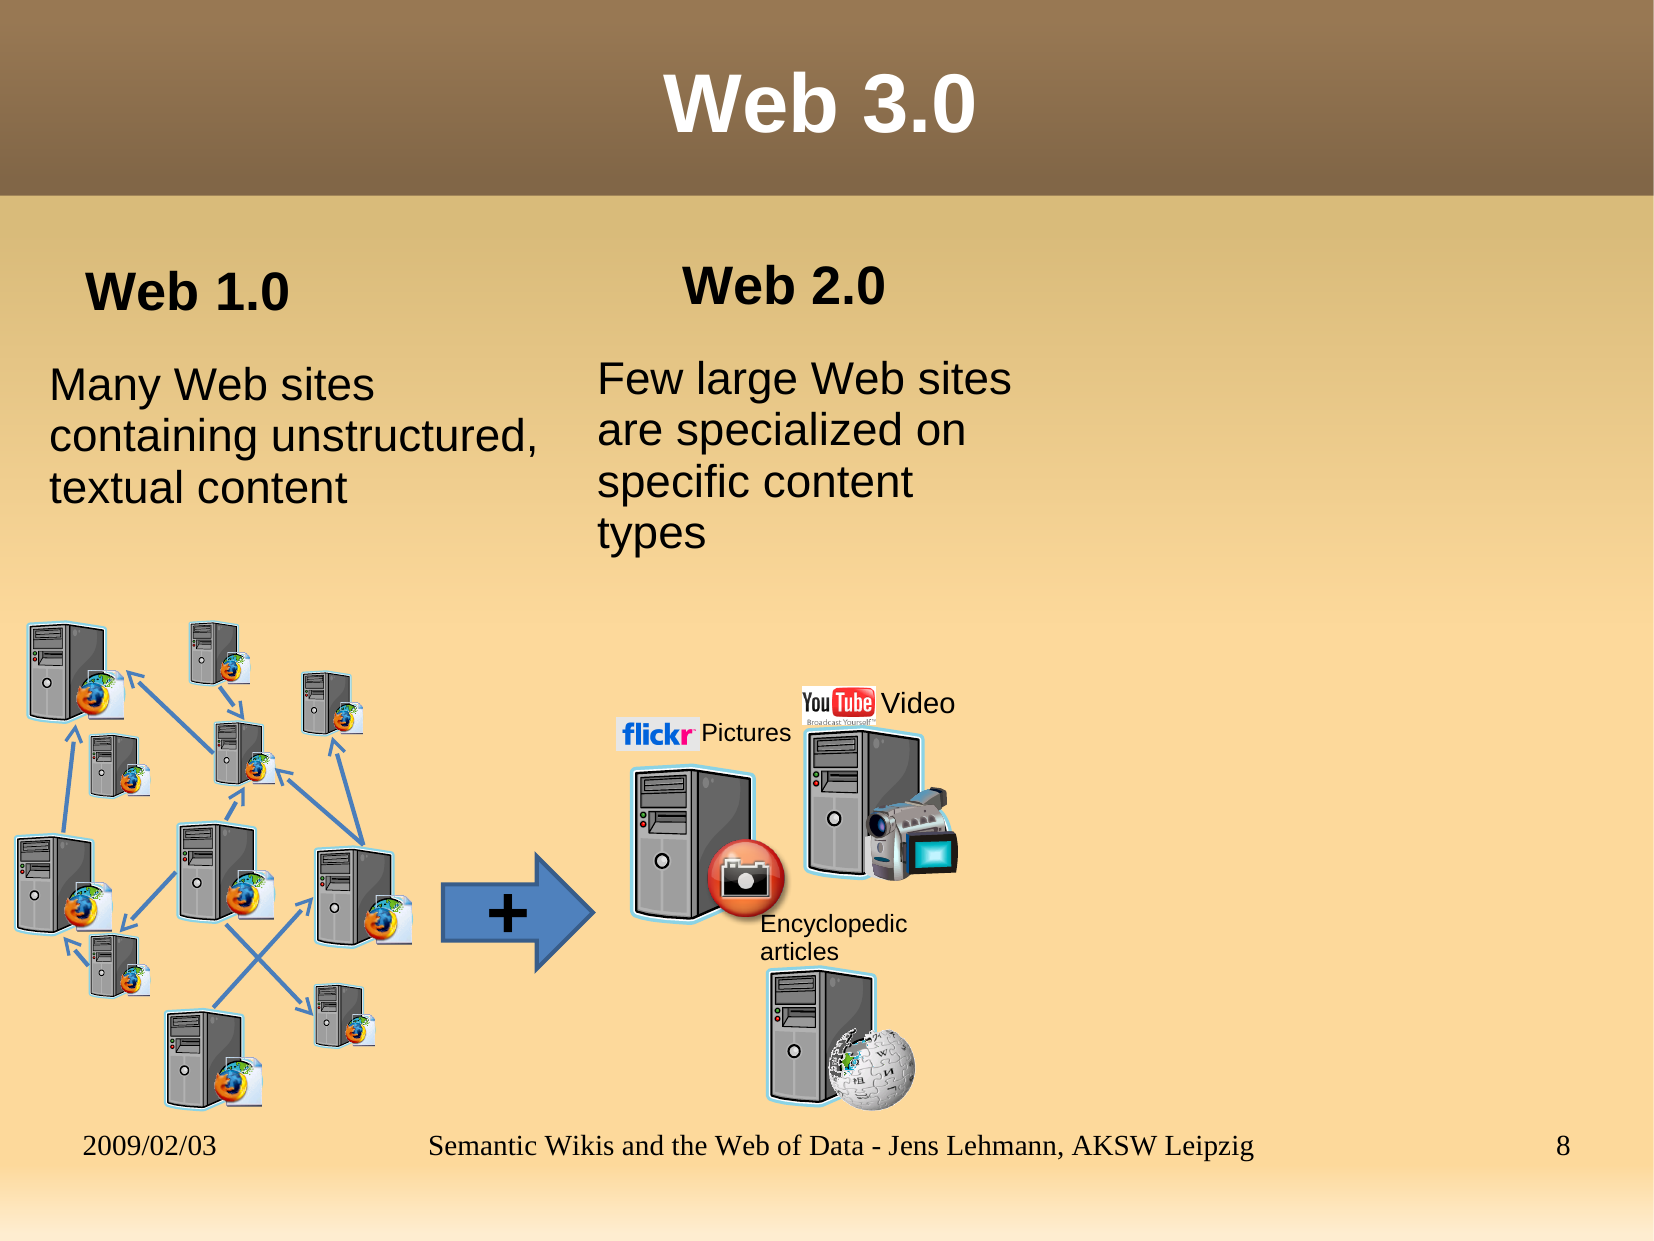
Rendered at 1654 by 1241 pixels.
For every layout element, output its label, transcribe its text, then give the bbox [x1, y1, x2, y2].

text_box Pictures [686, 711, 807, 755]
text_box + [472, 863, 546, 963]
text_box Web 2.0 [667, 248, 903, 324]
text_box Video [865, 679, 971, 728]
text_box [536, 963, 543, 969]
title Web 3.0 [76, 7, 1565, 200]
text_box Web 1.0 [70, 253, 307, 330]
picture [0, 0, 1654, 1241]
text_box [536, 856, 544, 863]
text_box Many Web sites containing unstructured, textual content [34, 351, 554, 521]
text_box Encyclopedic articles [745, 902, 923, 974]
text_box [546, 865, 593, 960]
text_box Few large Web sites are specialized on specific content types [582, 345, 1034, 566]
text_box [442, 884, 472, 941]
